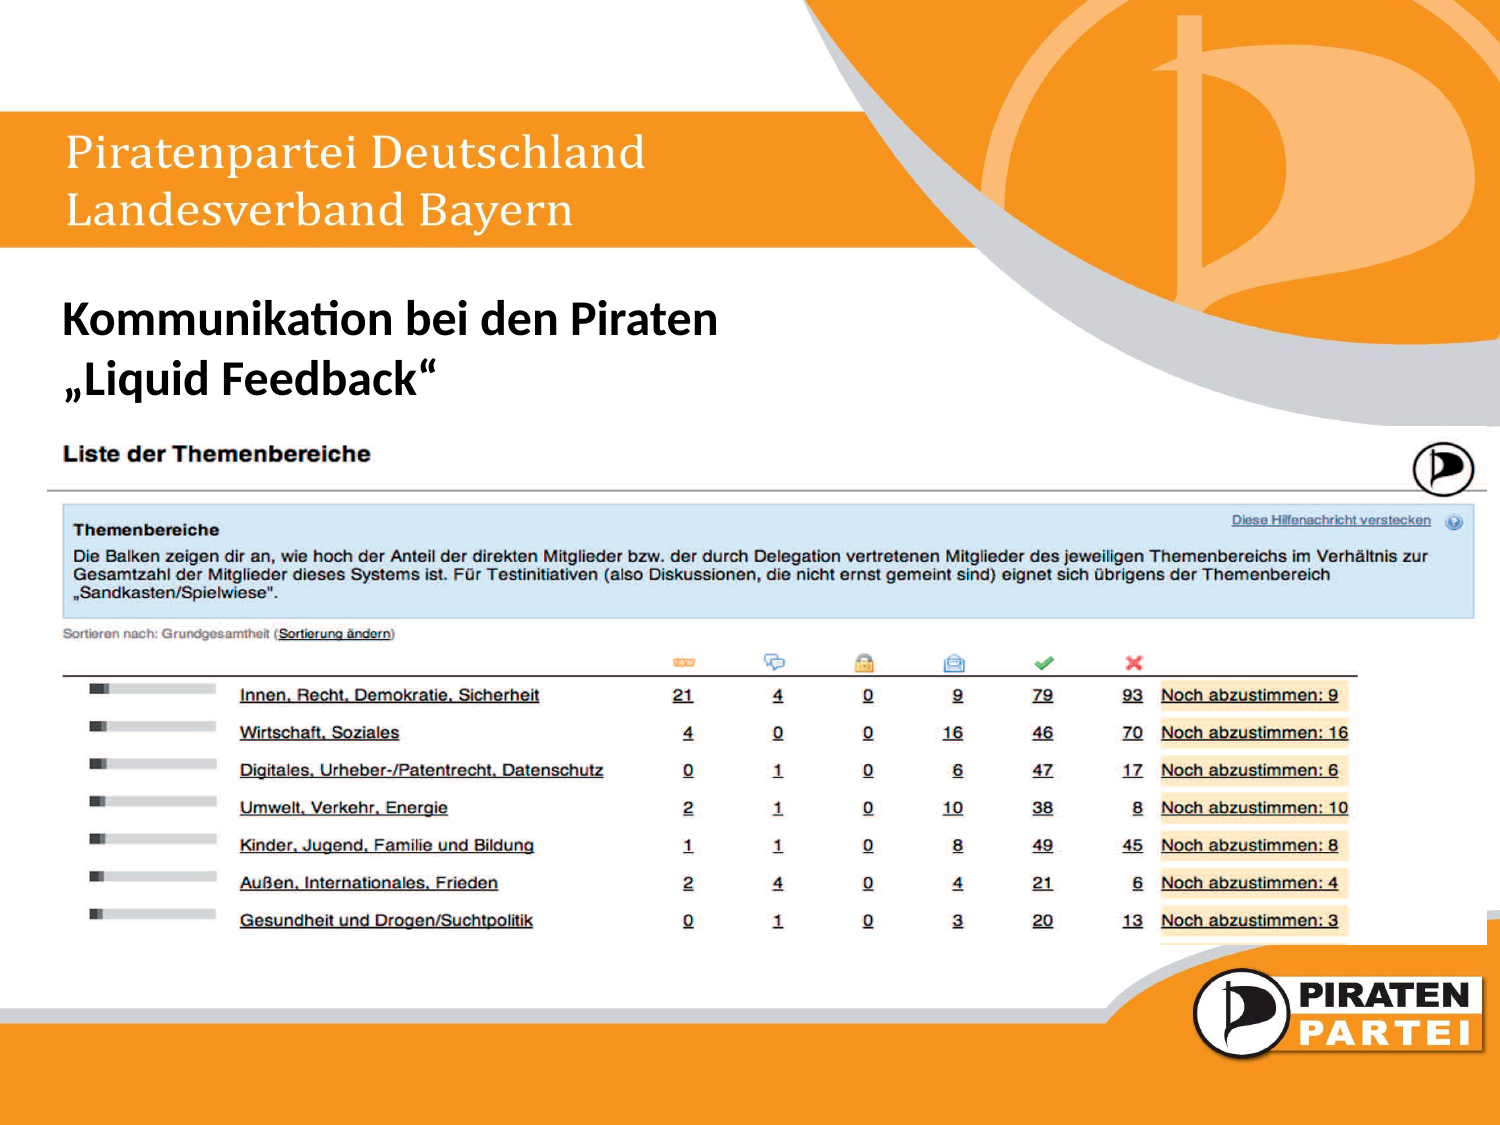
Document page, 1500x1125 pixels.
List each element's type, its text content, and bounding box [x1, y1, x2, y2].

picture [0, 0, 1500, 1125]
text_box Kommunikation bei den Piraten „Liquid Feedback“ [47, 277, 734, 413]
